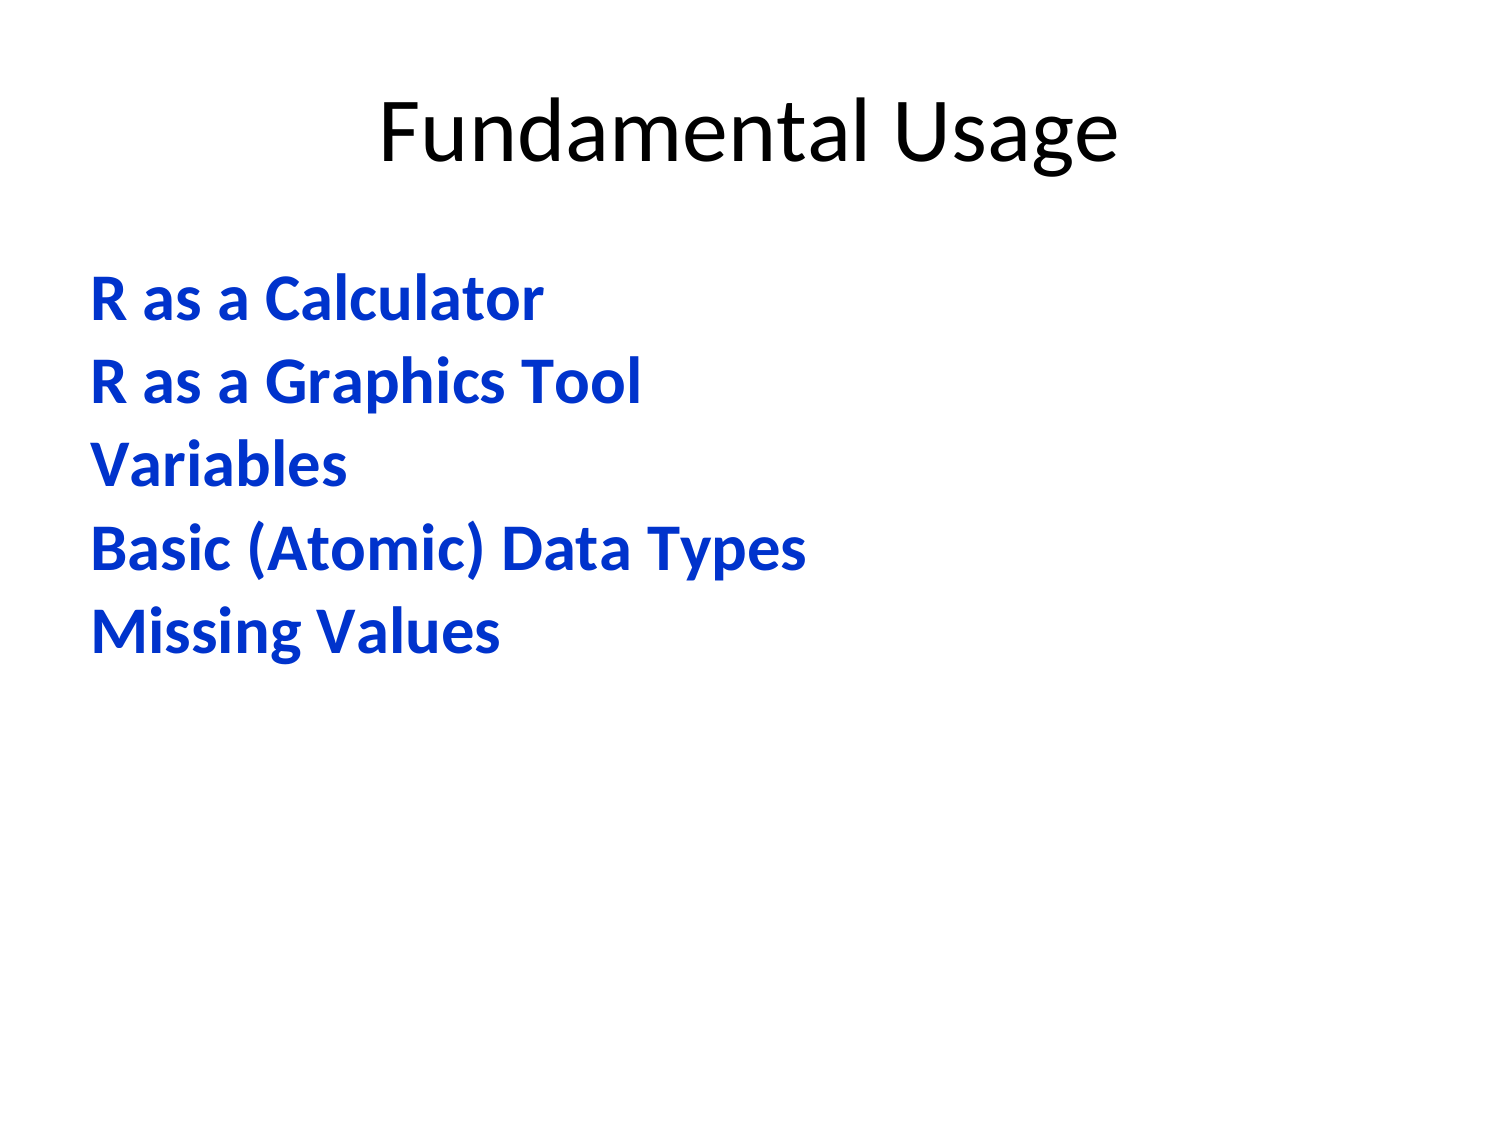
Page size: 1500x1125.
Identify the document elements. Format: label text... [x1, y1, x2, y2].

title Fundamental Usage [75, 45, 1426, 233]
list R as a Calculator R as a Graphics Tool Variables Basic (Atomic) Data Types Missing Values [75, 262, 1426, 1006]
